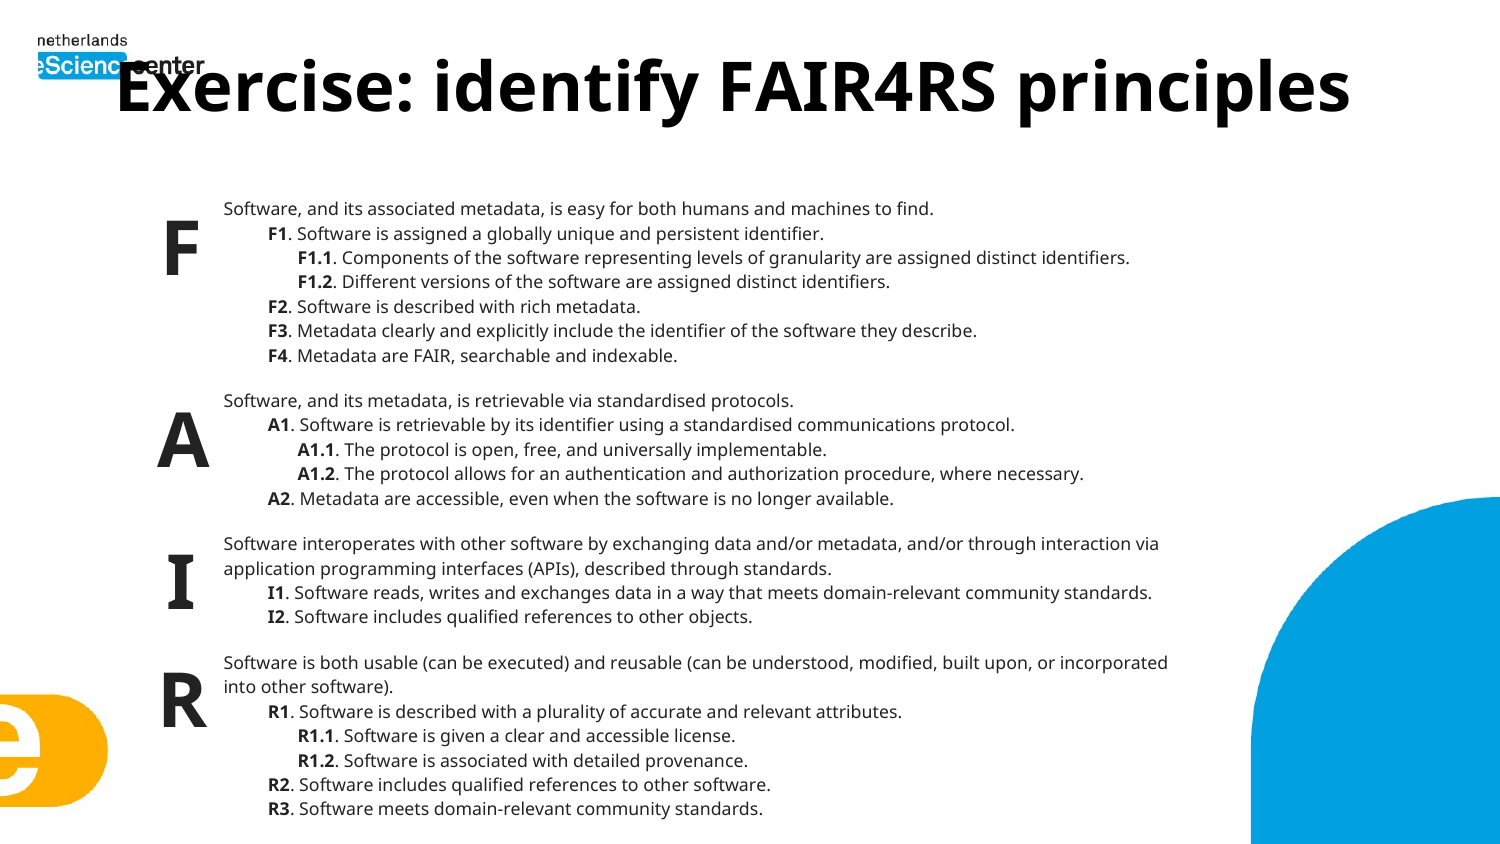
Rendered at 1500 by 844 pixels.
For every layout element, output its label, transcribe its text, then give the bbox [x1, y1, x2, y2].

text_box Software, and its associated metadata, is easy for both humans and machines to find. F1. Software is assigned a globally unique and persistent identifier. F1.1. Components of the software representing levels of granularity are assigned distinct identifiers. F1.2. Different versions of the software are assigned distinct identifiers. F2. Software is described with rich metadata. F3. Metadata clearly and explicitly include the identifier of the software they describe. F4. Metadata are FAIR, searchable and indexable. Software, and its metadata, is retrievable via standardised protocols. A1. Software is retrievable by its identifier using a standardised communications protocol. A1.1. The protocol is open, free, and universally implementable. A1.2. The protocol allows for an authentication and authorization procedure, where necessary. A2. Metadata are accessible, even when the software is no longer available. Software interoperates with other software by exchanging data and/or metadata, and/or through interaction via application programming interfaces (APIs), described through standards. I1. Software reads, writes and exchanges data in a way that meets domain-relevant community standards. I2. Software includes qualified references to other objects. Software is both usable (can be executed) and reusable (can be understood, modified, built upon, or incorporated into other software). R1. Software is described with a plurality of accurate and relevant attributes. R1.1. Software is given a clear and accessible license. R1.2. Software is associated with detailed provenance. R2. Software includes qualified references to other software. R3. Software meets domain-relevant community standards. [208, 179, 1197, 844]
title Exercise: identify FAIR4RS principles (1) [103, 44, 1447, 209]
text_box A [142, 362, 208, 486]
text_box F [142, 170, 222, 294]
text_box I [142, 504, 208, 623]
text_box R [142, 623, 208, 746]
